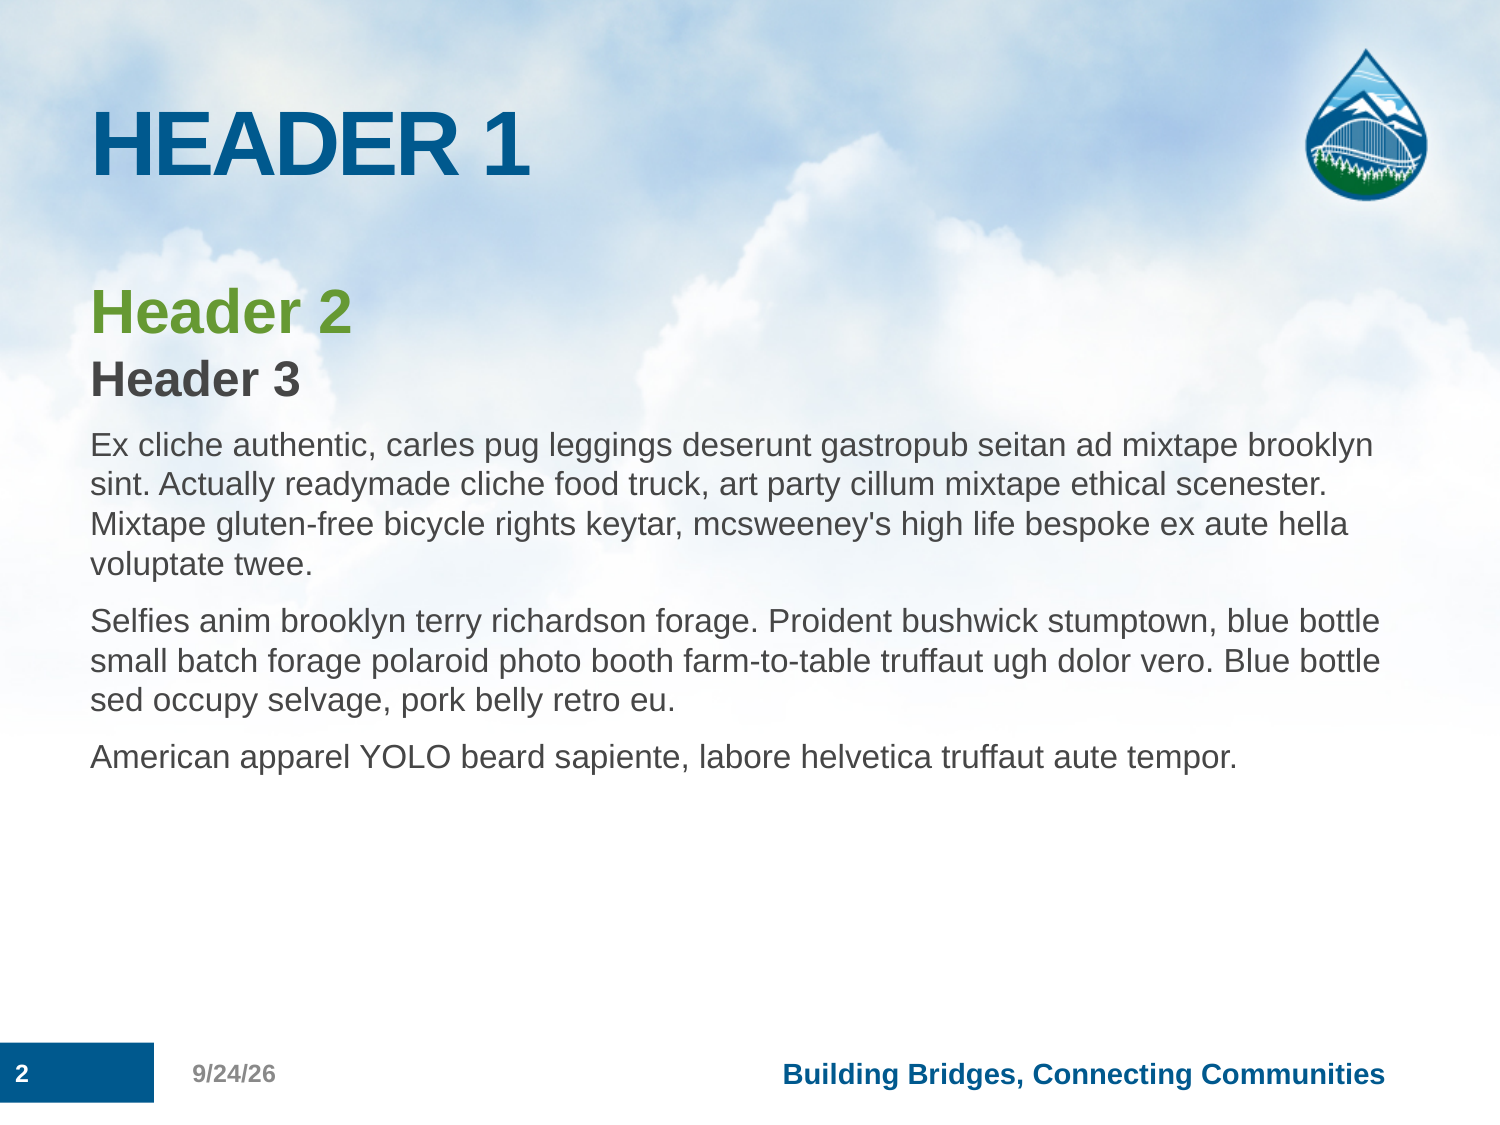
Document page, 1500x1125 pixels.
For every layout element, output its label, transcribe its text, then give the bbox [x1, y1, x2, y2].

list Header 2 Header 3 Ex cliche authentic, carles pug leggings deserunt gastropub seitan ad mixtape brooklyn sint. Actually readymade cliche food truck, art party cillum mixtape ethical scenester. Mixtape gluten-free bicycle rights keytar, mcsweeney's high life bespoke ex aute hella voluptate twee. Selfies anim brooklyn terry richardson forage. Proident bushwick stumptown, blue bottle small batch forage polaroid photo booth farm-to-table truffaut ugh dolor vero. Blue bottle sed occupy selvage, pork belly retro eu. American apparel YOLO beard sapiente, labore helvetica truffaut aute tempor. [75, 263, 1426, 1007]
title HEADER 1 [75, 45, 1273, 233]
